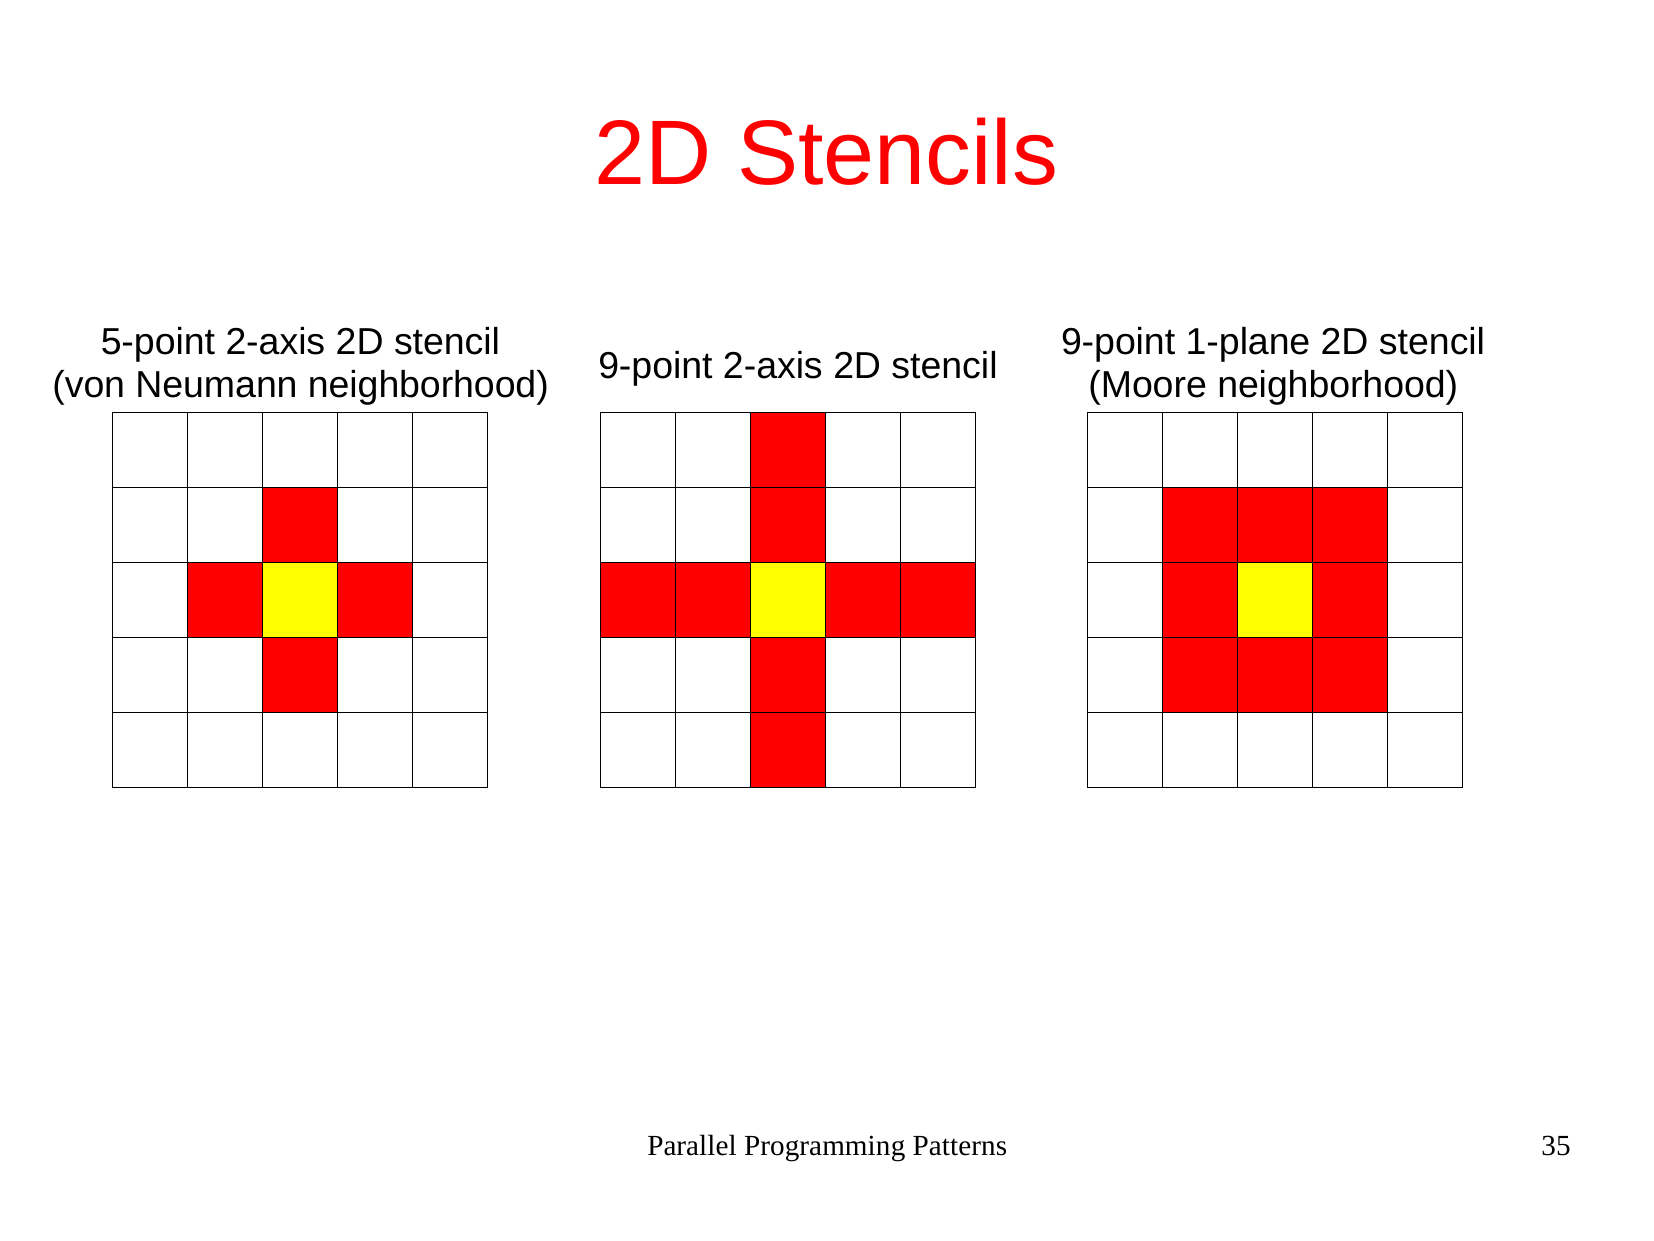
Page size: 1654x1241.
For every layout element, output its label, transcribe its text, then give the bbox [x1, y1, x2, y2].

text_box [1087, 413, 1463, 788]
text_box 5-point 2-axis 2D stencil (von Neumann neighborhood) [37, 313, 564, 413]
text_box [600, 412, 976, 788]
text_box [112, 413, 488, 788]
text_box 9-point 2-axis 2D stencil [583, 337, 1013, 395]
title 2D Stencils [82, 49, 1571, 257]
text_box 9-point 1-plane 2D stencil (Moore neighborhood) [1046, 313, 1501, 413]
